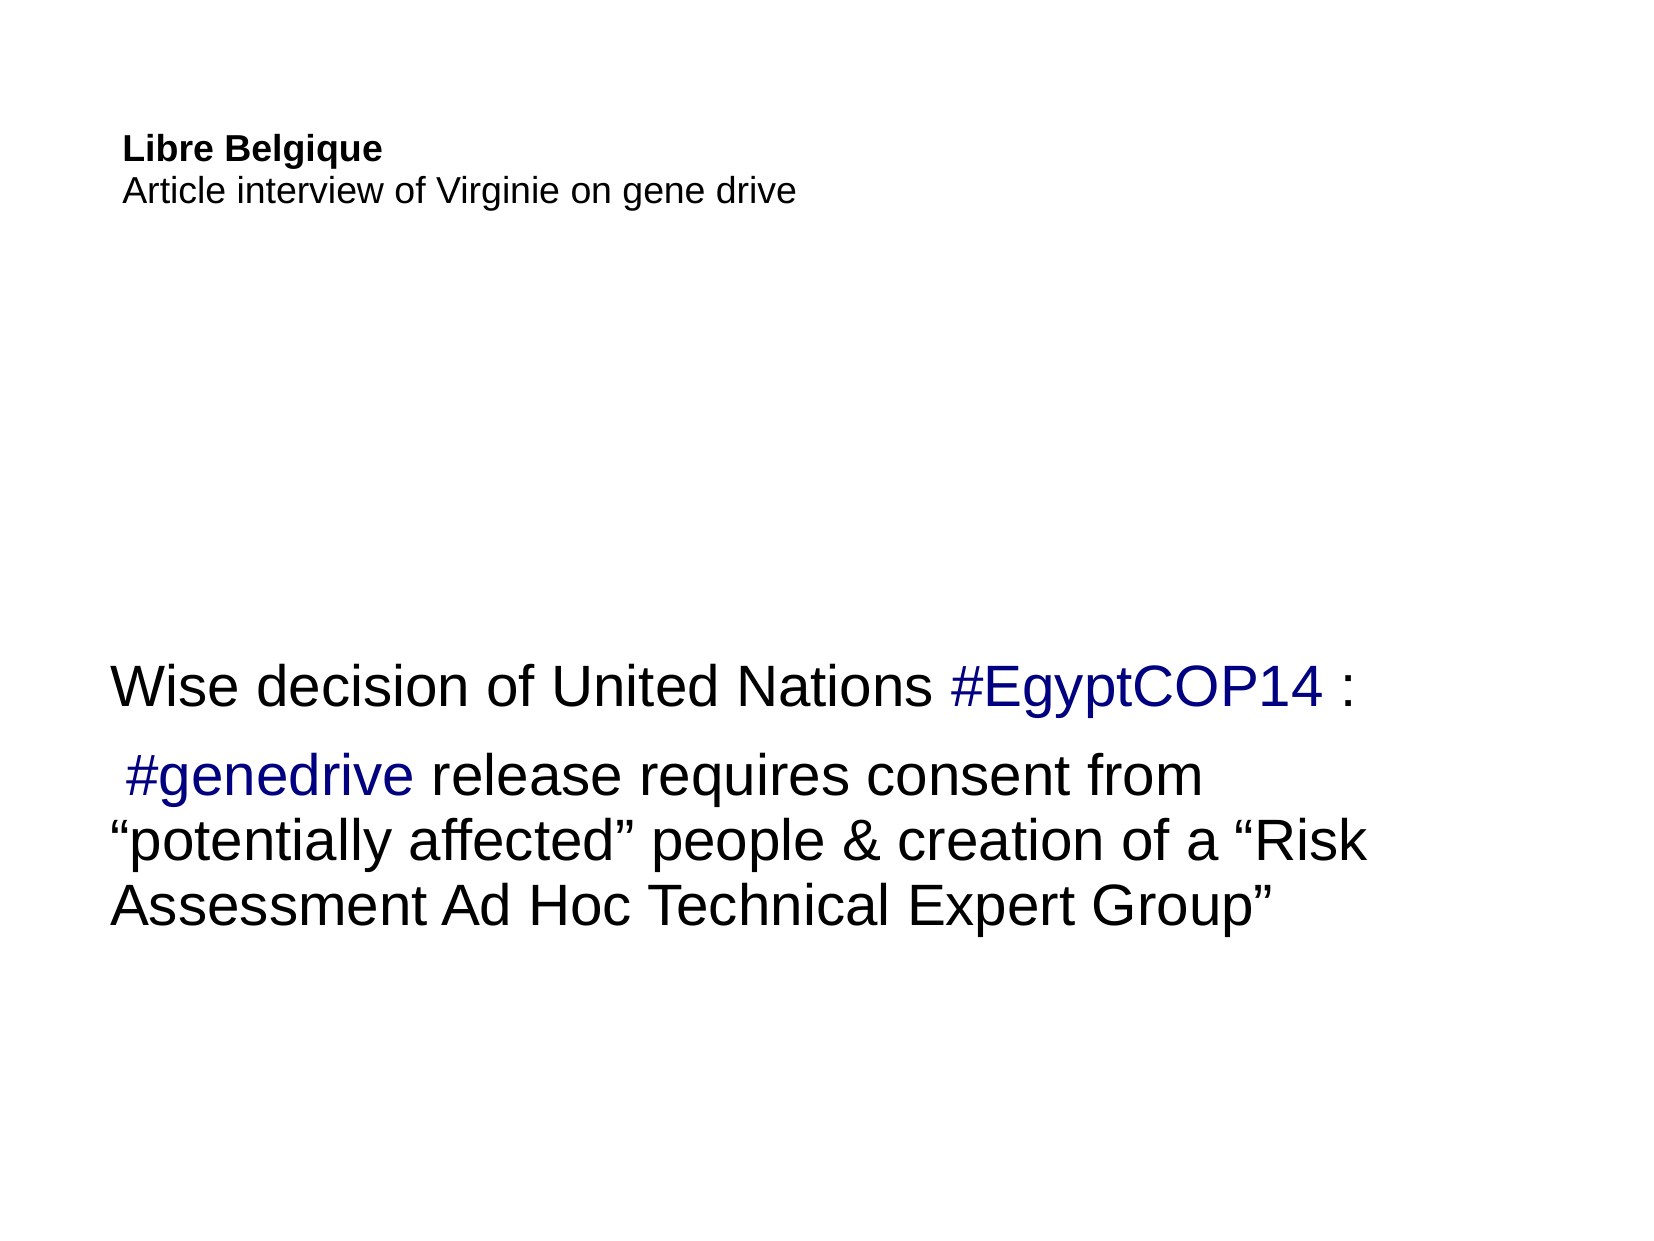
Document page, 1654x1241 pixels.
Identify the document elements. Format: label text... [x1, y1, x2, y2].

text_box Wise decision of United Nations #EgyptCOP14 : #genedrive release requires consent from “potentially affected” people & creation of a “Risk Assessment Ad Hoc Technical Expert Group” [95, 645, 1497, 947]
text_box Libre Belgique Article interview of Virginie on gene drive [107, 119, 813, 219]
